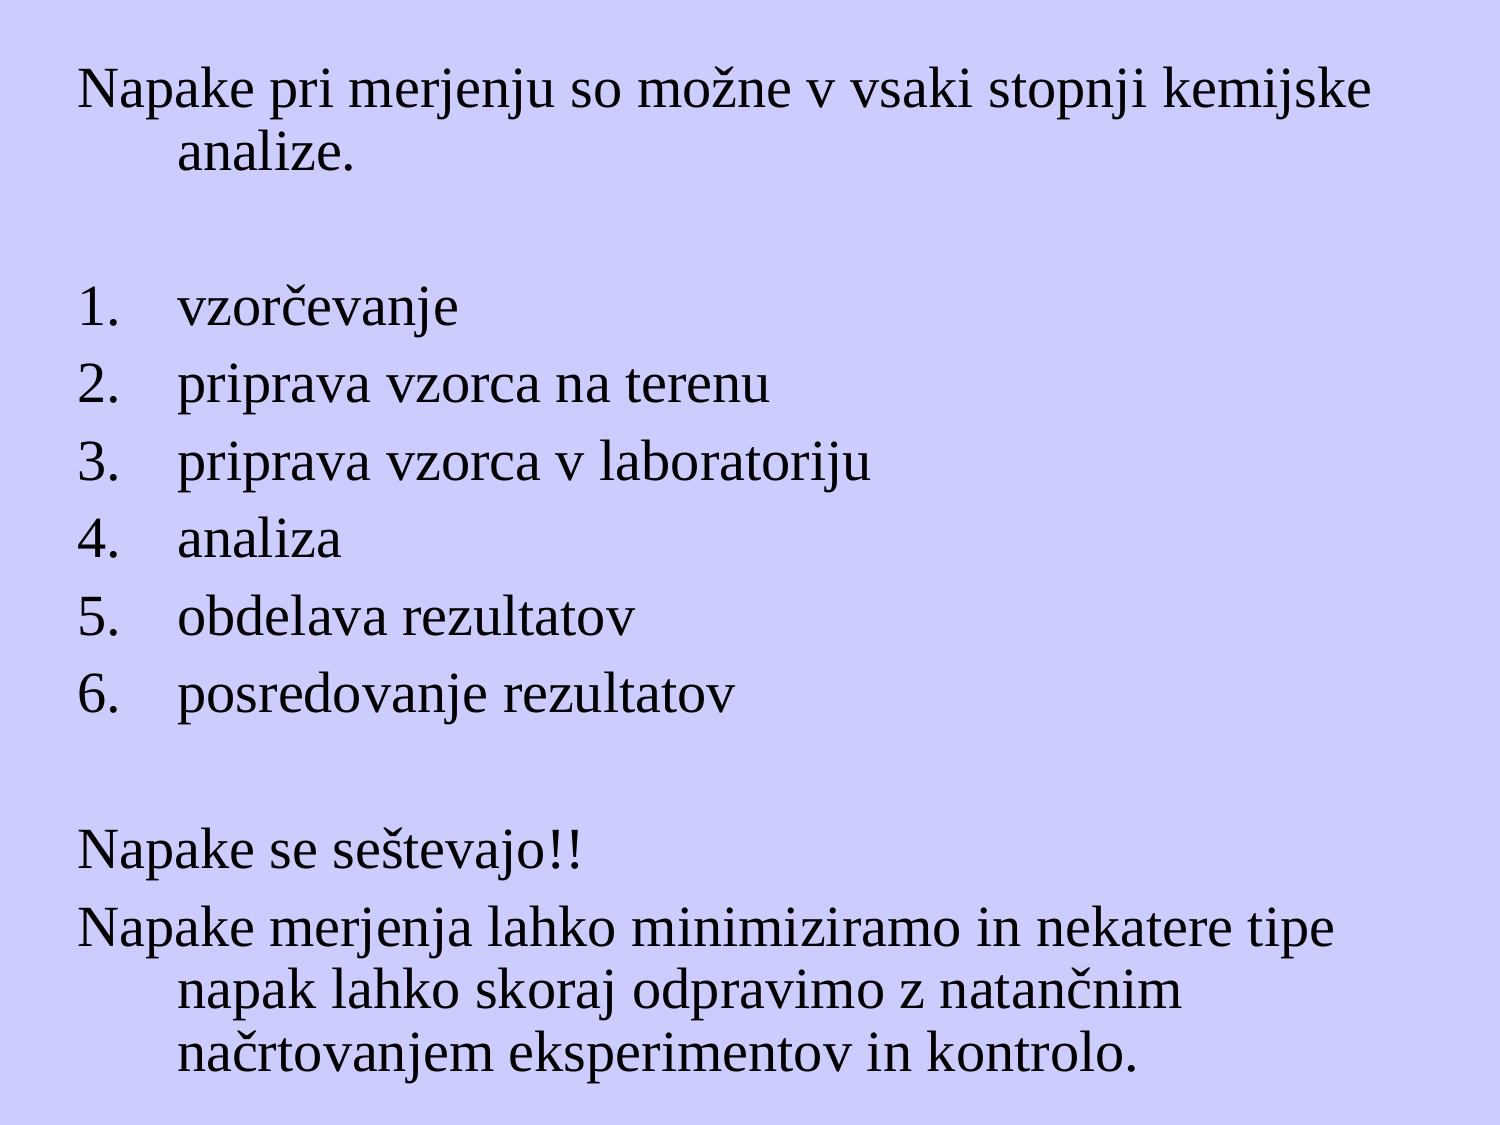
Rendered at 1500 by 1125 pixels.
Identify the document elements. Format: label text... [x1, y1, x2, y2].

list Napake pri merjenju so možne v vsaki stopnji kemijske analize. vzorčevanje priprava vzorca na terenu priprava vzorca v laboratoriju analiza obdelava rezultatov posredovanje rezultatov Napake se seštevajo!! Napake merjenja lahko minimiziramo in nekatere tipe napak lahko skoraj odpravimo z natančnim načrtovanjem eksperimentov in kontrolo. [62, 50, 1413, 1094]
